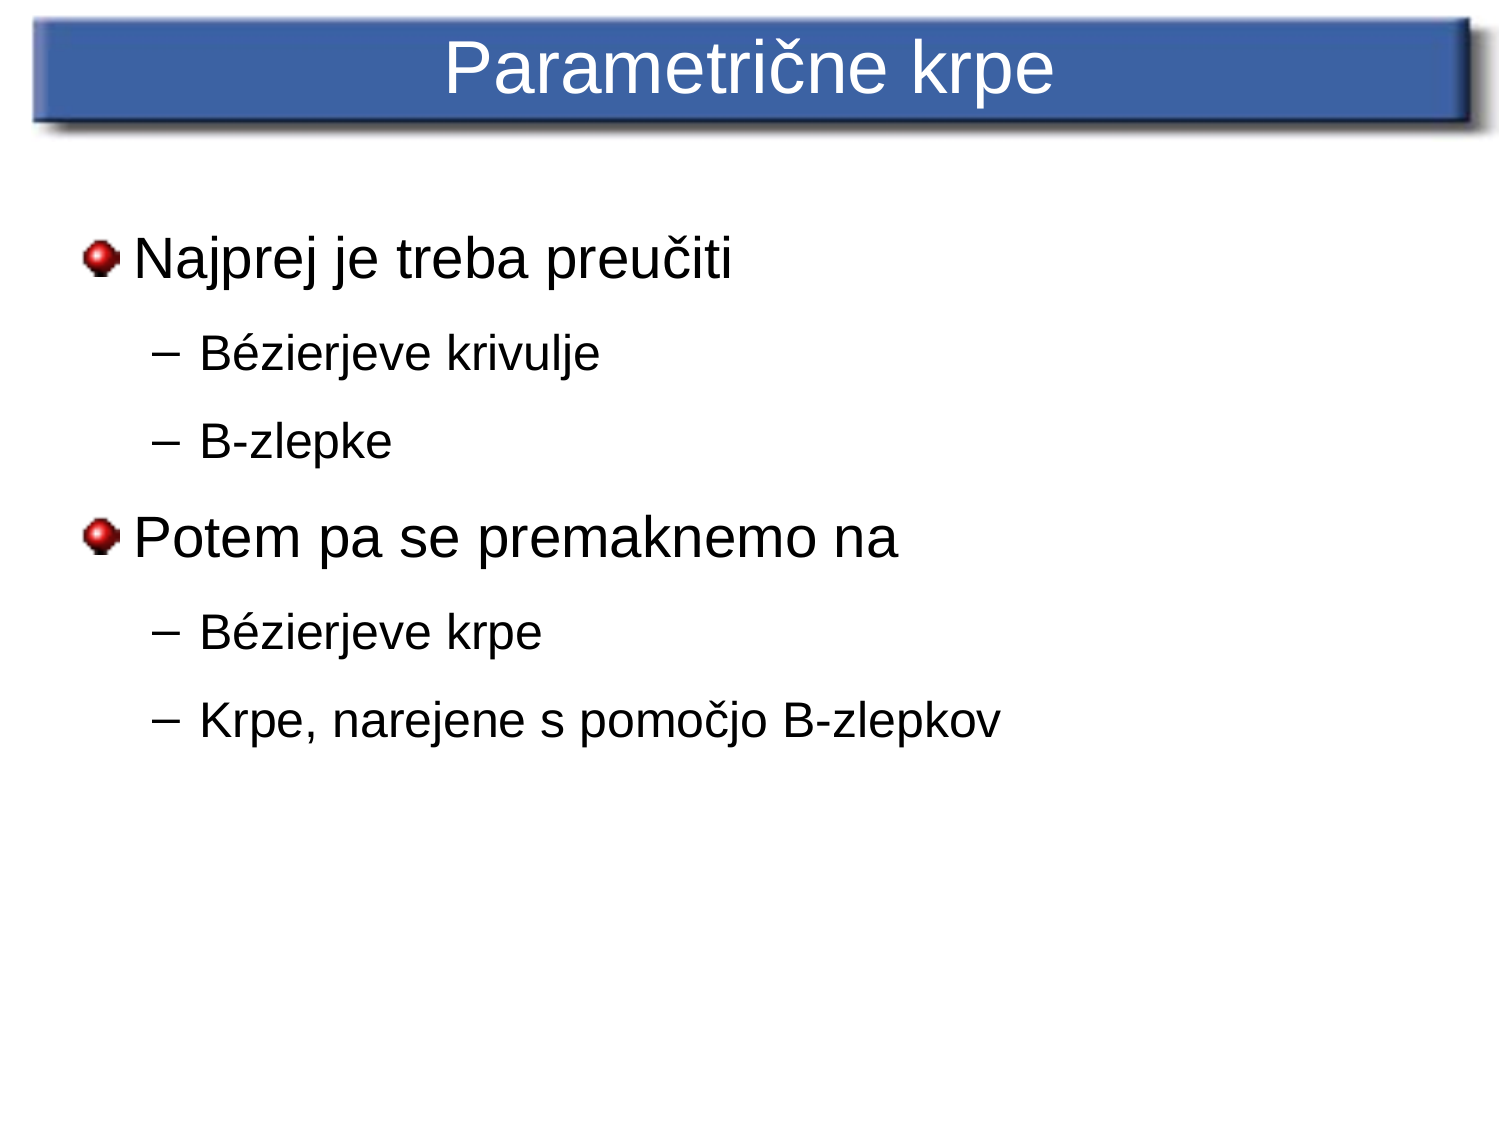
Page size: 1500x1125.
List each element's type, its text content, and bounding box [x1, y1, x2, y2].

list Najprej je treba preučiti Bézierjeve krivulje B-zlepke Potem pa se premaknemo na Bézierjeve krpe Krpe, narejene s pomočjo B-zlepkov [62, 212, 1413, 955]
title Parametrične krpe [0, 10, 1500, 116]
picture [31, 116, 1499, 142]
